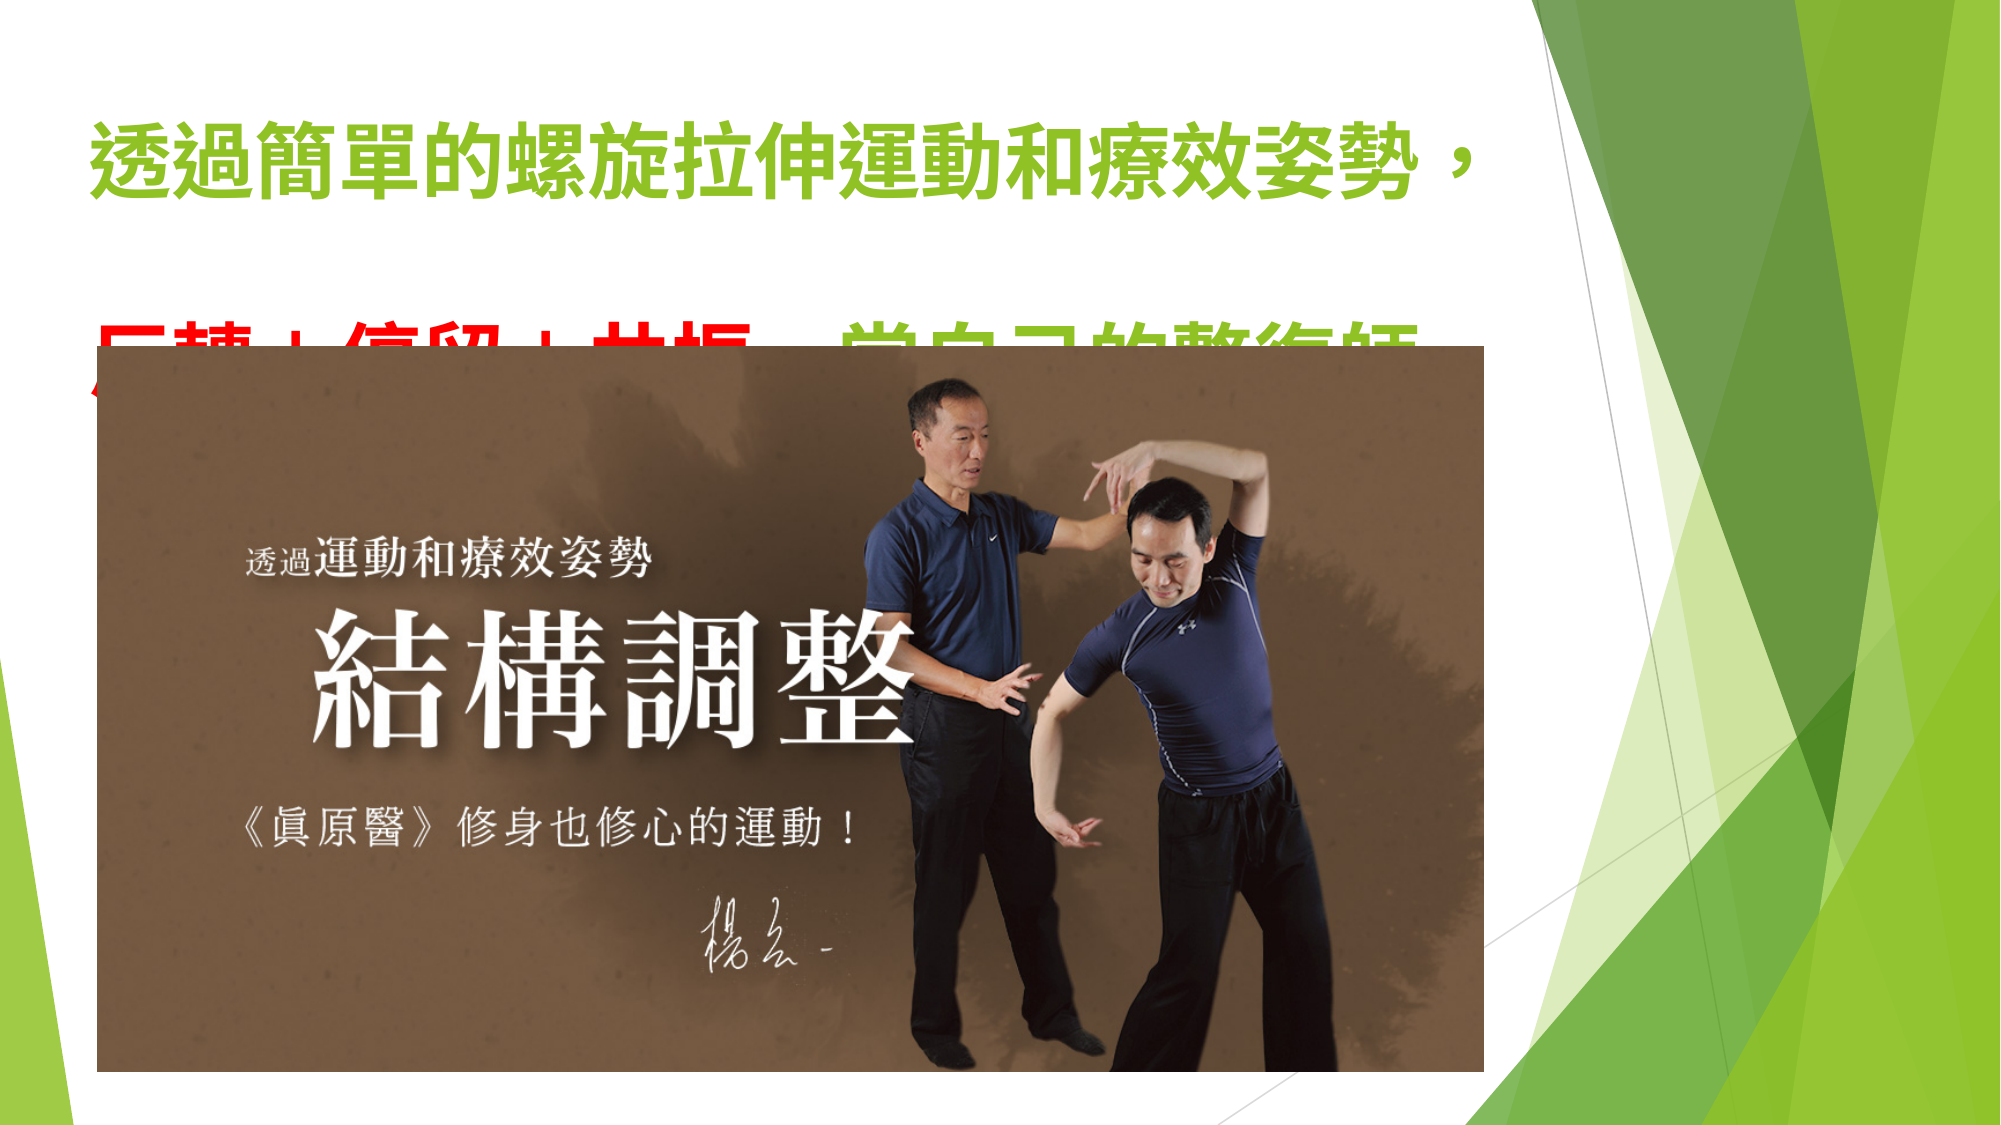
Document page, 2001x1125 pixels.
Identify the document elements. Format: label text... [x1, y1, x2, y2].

picture [97, 346, 1484, 1072]
title 透過簡單的螺旋拉伸運動和療效姿勢， 反轉＋停留＋共振，當自己的整復師 [73, 101, 1463, 791]
